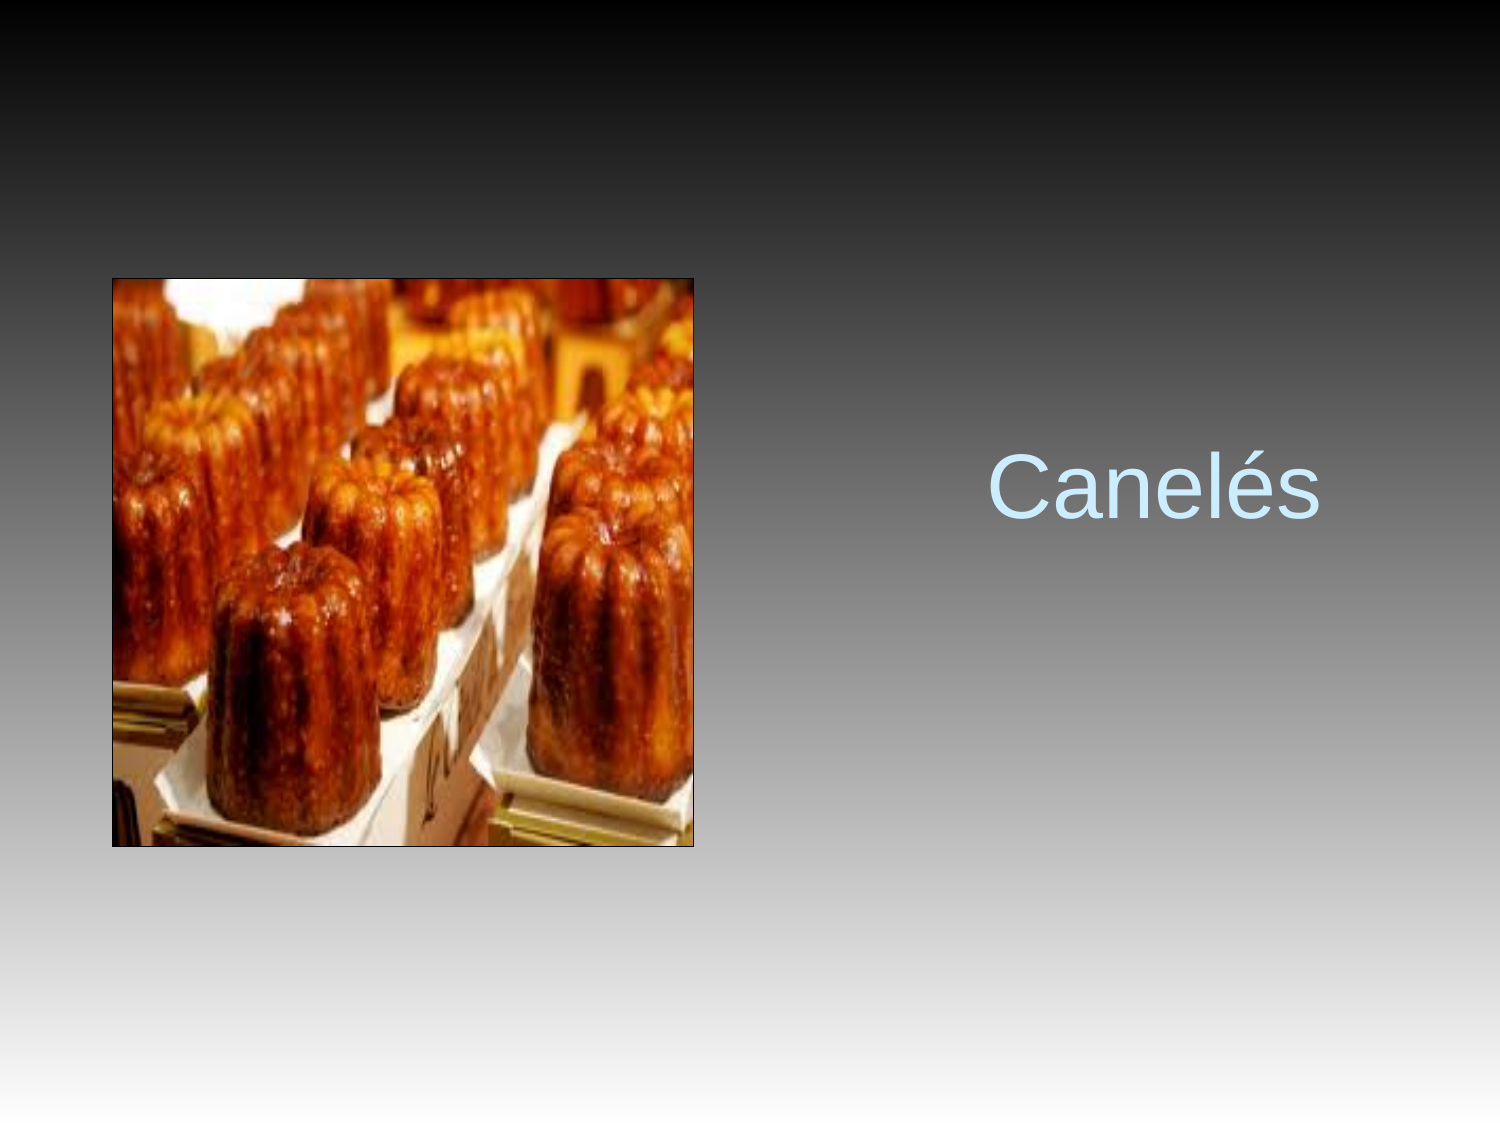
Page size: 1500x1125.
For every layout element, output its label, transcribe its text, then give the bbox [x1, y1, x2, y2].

picture [112, 278, 694, 847]
title Canelés [809, 420, 1500, 656]
